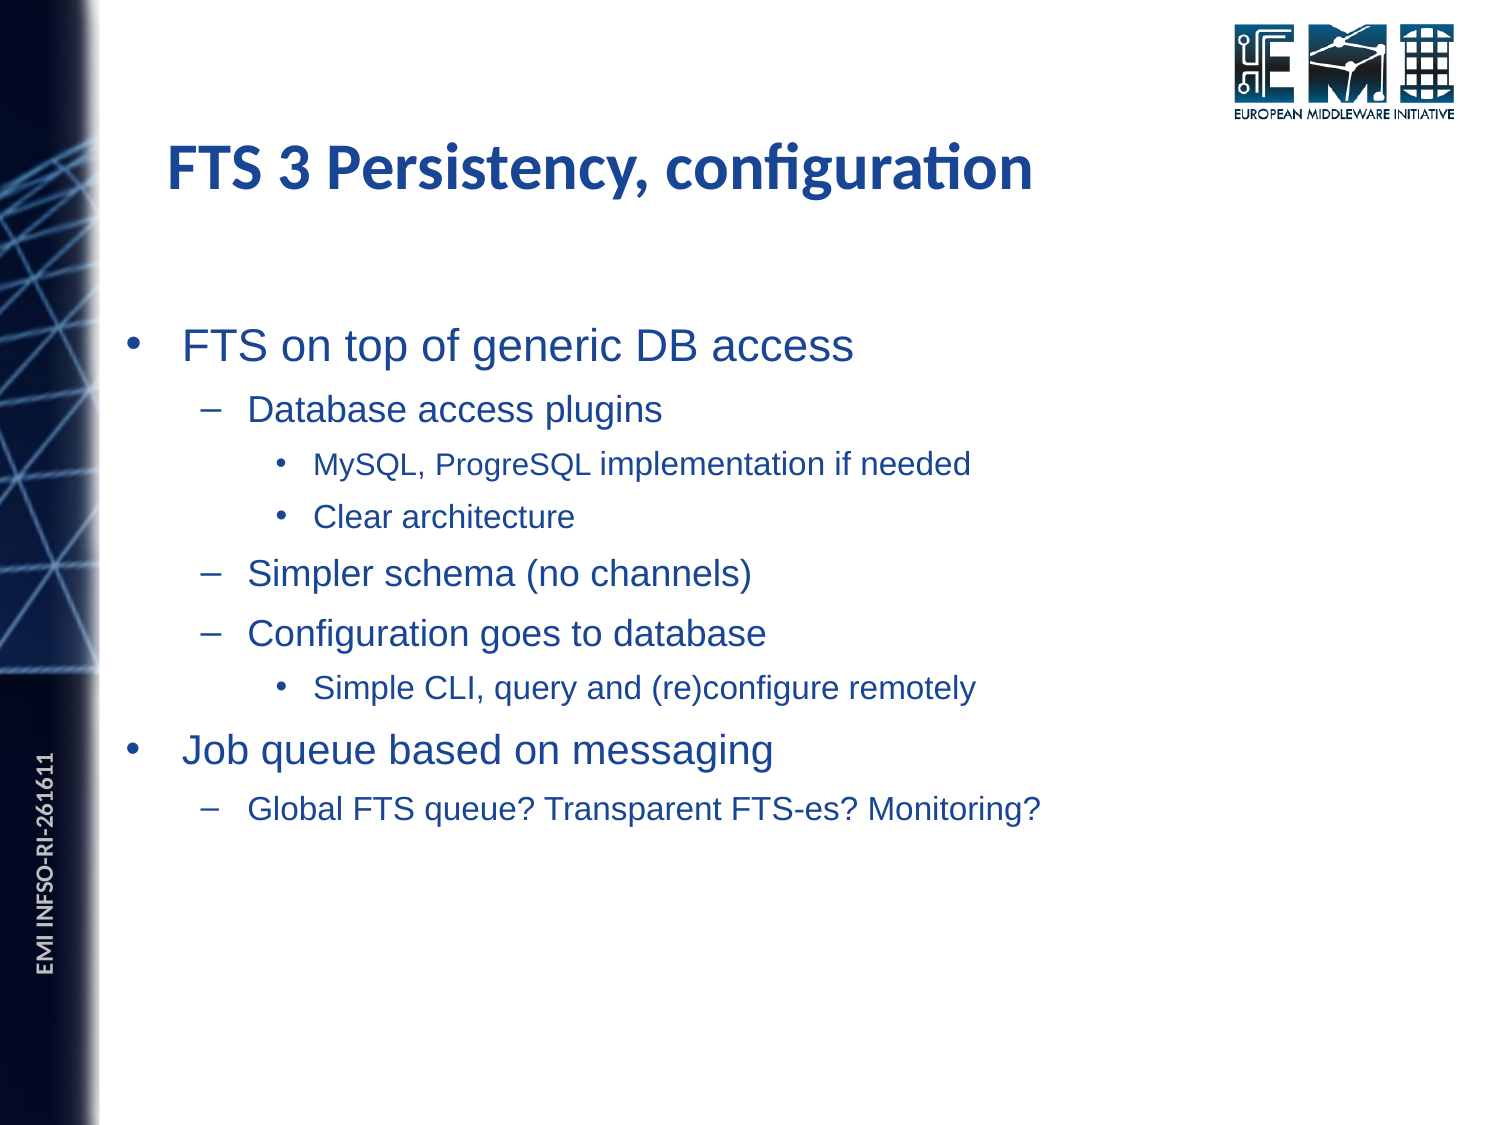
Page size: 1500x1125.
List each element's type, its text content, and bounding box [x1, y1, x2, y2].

picture [1185, 8, 1500, 140]
picture [0, 0, 111, 1125]
list FTS on top of generic DB access Database access plugins MySQL, ProgreSQL implementation if needed Clear architecture Simpler schema (no channels) Configuration goes to database Simple CLI, query and (re)configure remotely Job queue based on messaging Global FTS queue? Transparent FTS-es? Monitoring? [110, 236, 1338, 975]
text_box FTS 3 Persistency, configuration [153, 115, 1447, 211]
